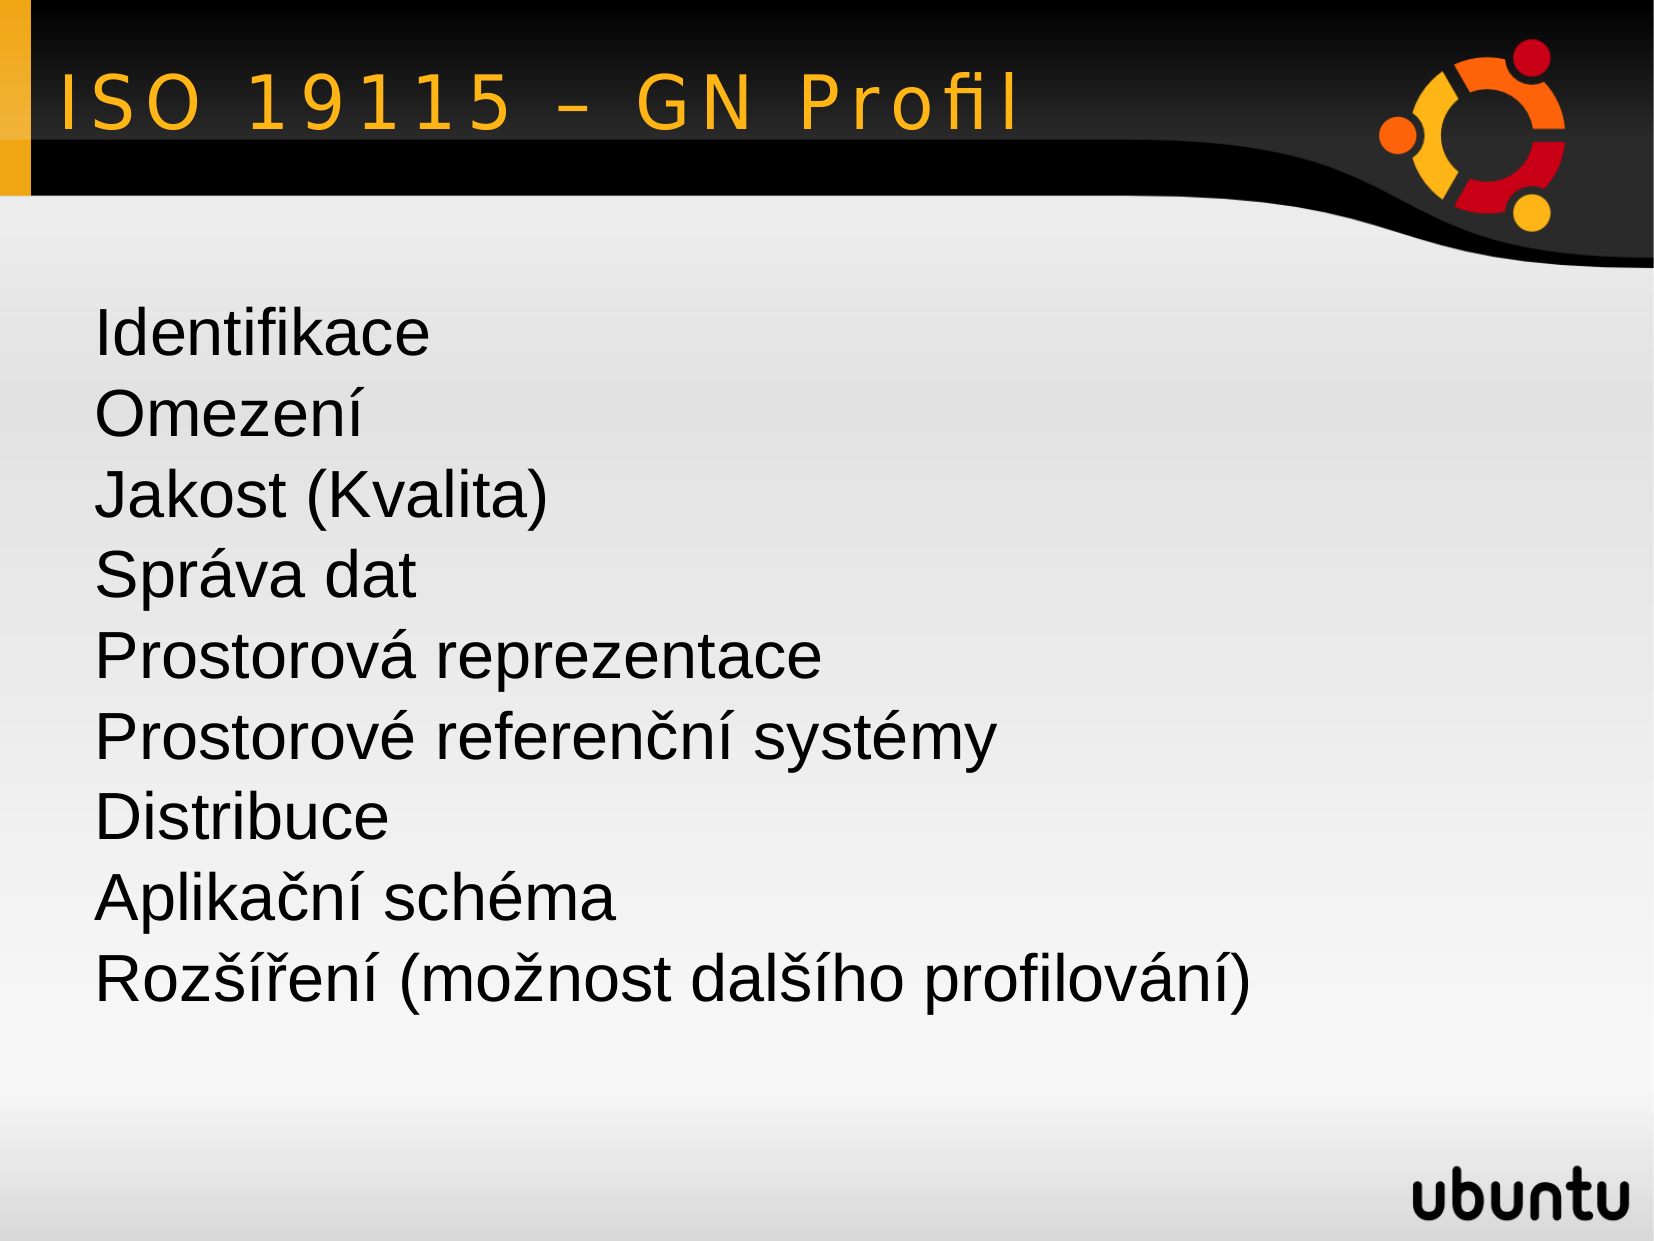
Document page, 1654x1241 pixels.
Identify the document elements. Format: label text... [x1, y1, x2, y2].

list Identifikace Omezení Jakost (Kvalita) Správa dat Prostorová reprezentace Prostorové referenční systémy Distribuce Aplikační schéma Rozšíření (možnost dalšího profilování) [76, 295, 1565, 1114]
picture [0, 0, 1654, 1241]
title ISO 19115 – GN Profil [59, 29, 1270, 178]
